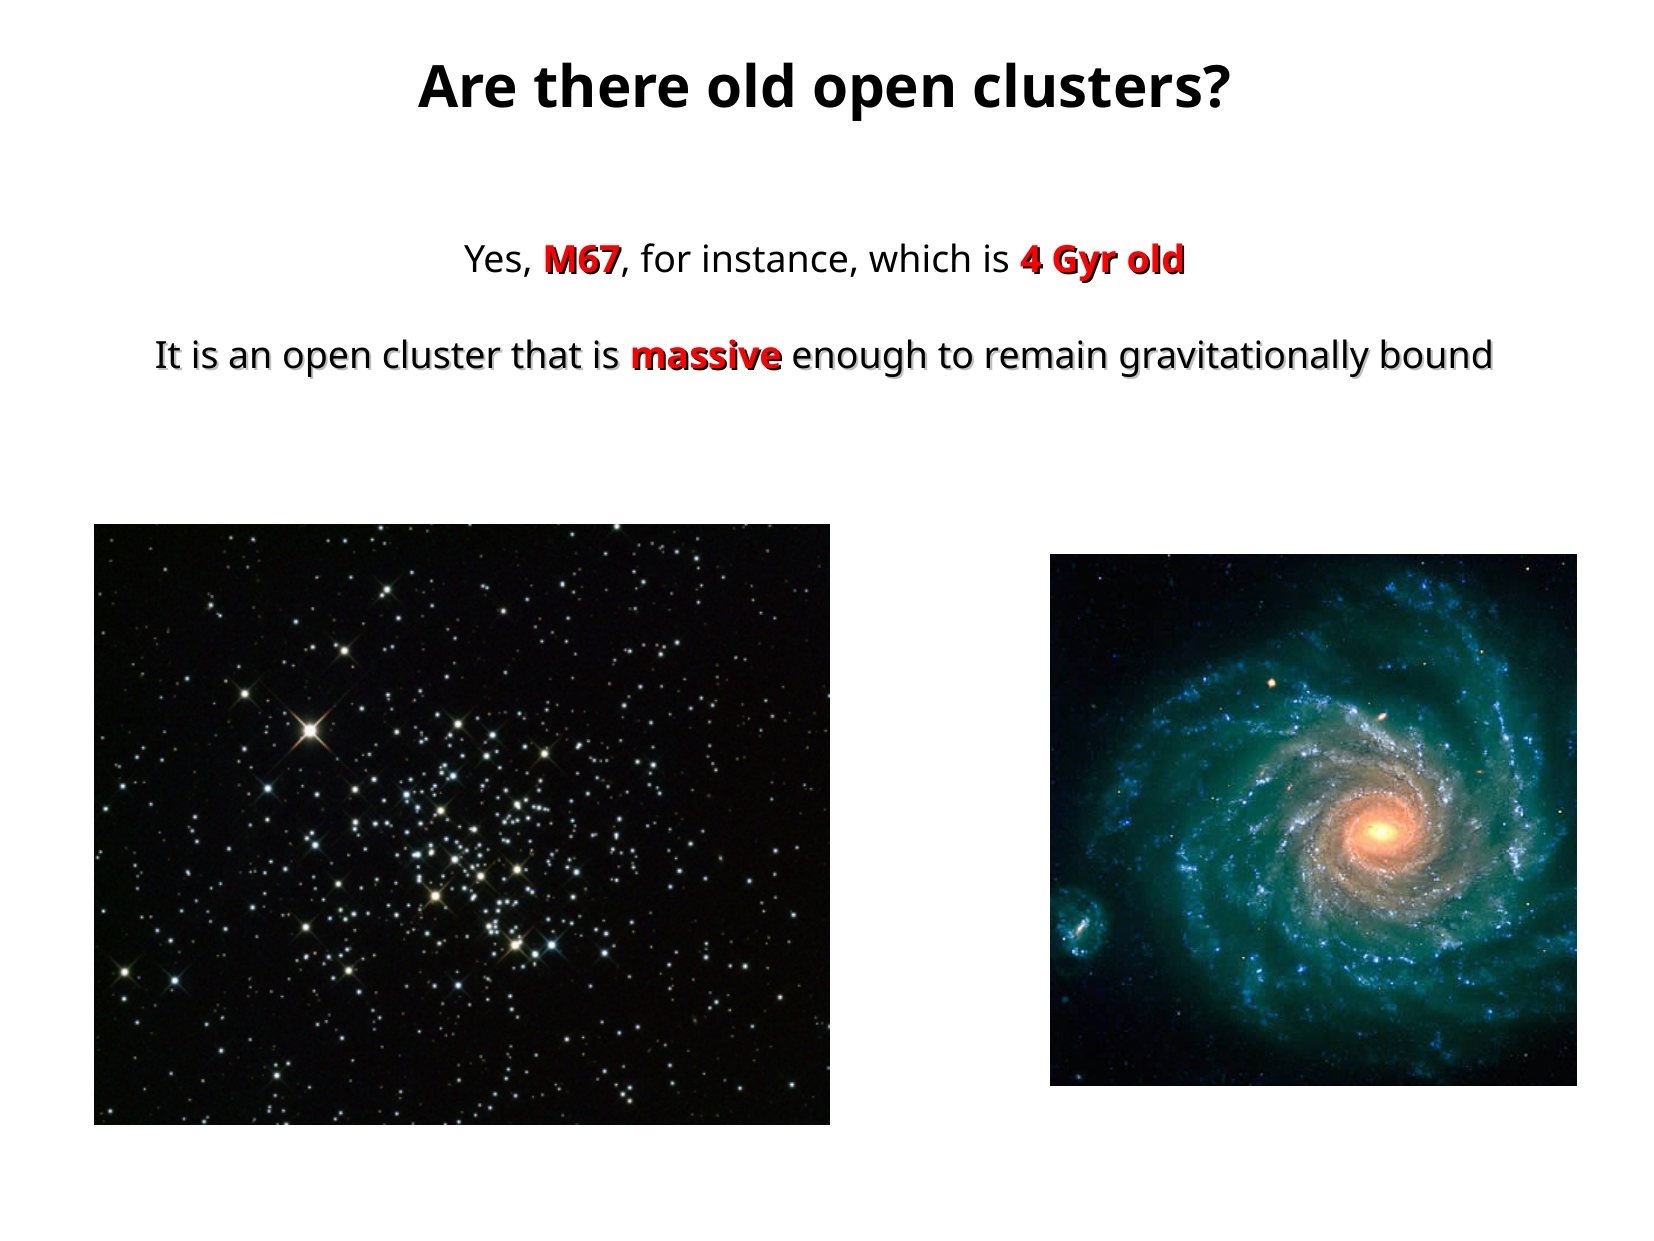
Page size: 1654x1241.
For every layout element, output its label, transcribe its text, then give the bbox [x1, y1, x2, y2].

text_box Are there old open clusters? [112, 37, 1537, 134]
text_box Yes, M67, for instance, which is 4 Gyr old It is an open cluster that is massive enough to remain gravitationally bound [37, 225, 1612, 647]
picture [1050, 554, 1577, 1087]
picture [94, 524, 830, 1126]
